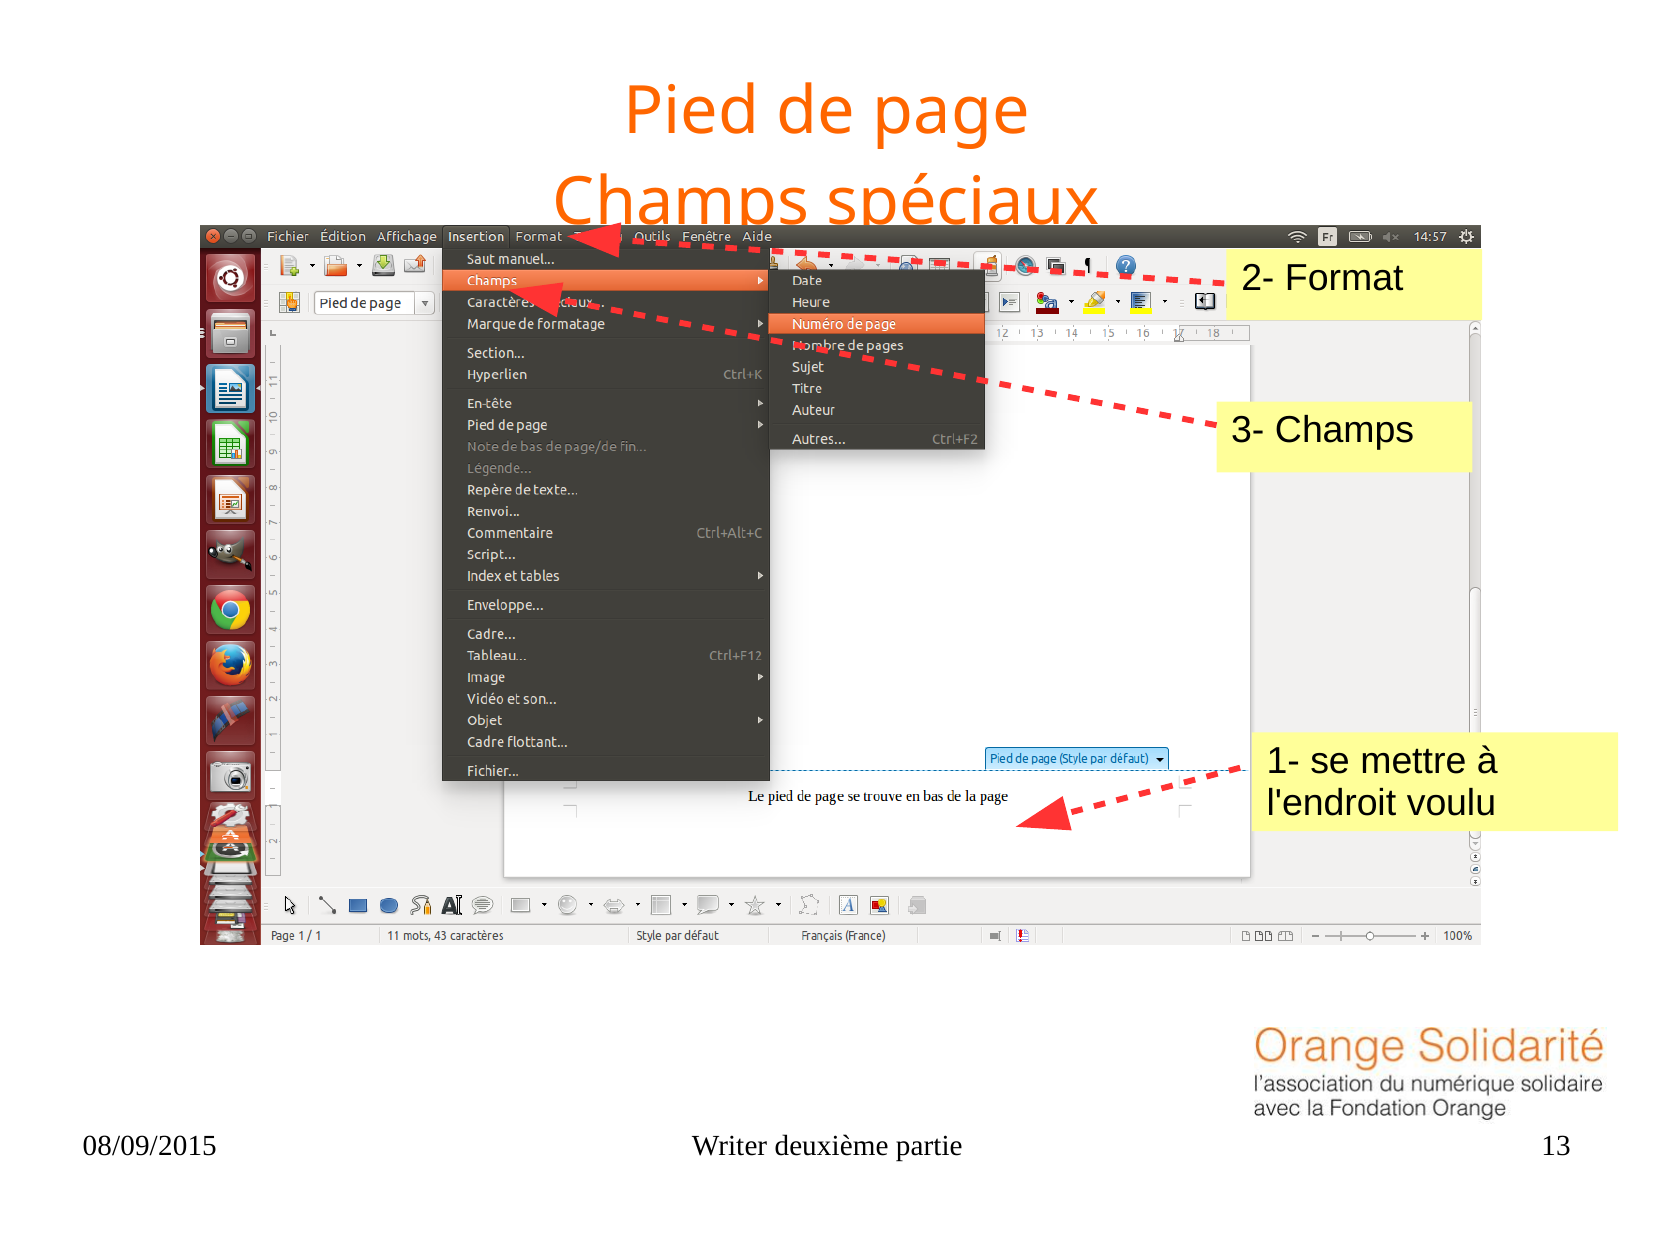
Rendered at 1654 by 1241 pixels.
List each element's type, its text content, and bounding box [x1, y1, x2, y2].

text_box 2- Format [1226, 249, 1483, 321]
text_box 3- Champs [1216, 401, 1473, 473]
picture [1254, 1027, 1607, 1126]
text_box 1- se mettre à l'endroit voulu [1251, 732, 1619, 832]
picture [200, 225, 1481, 945]
title Pied de page Champs spéciaux [82, 49, 1571, 257]
